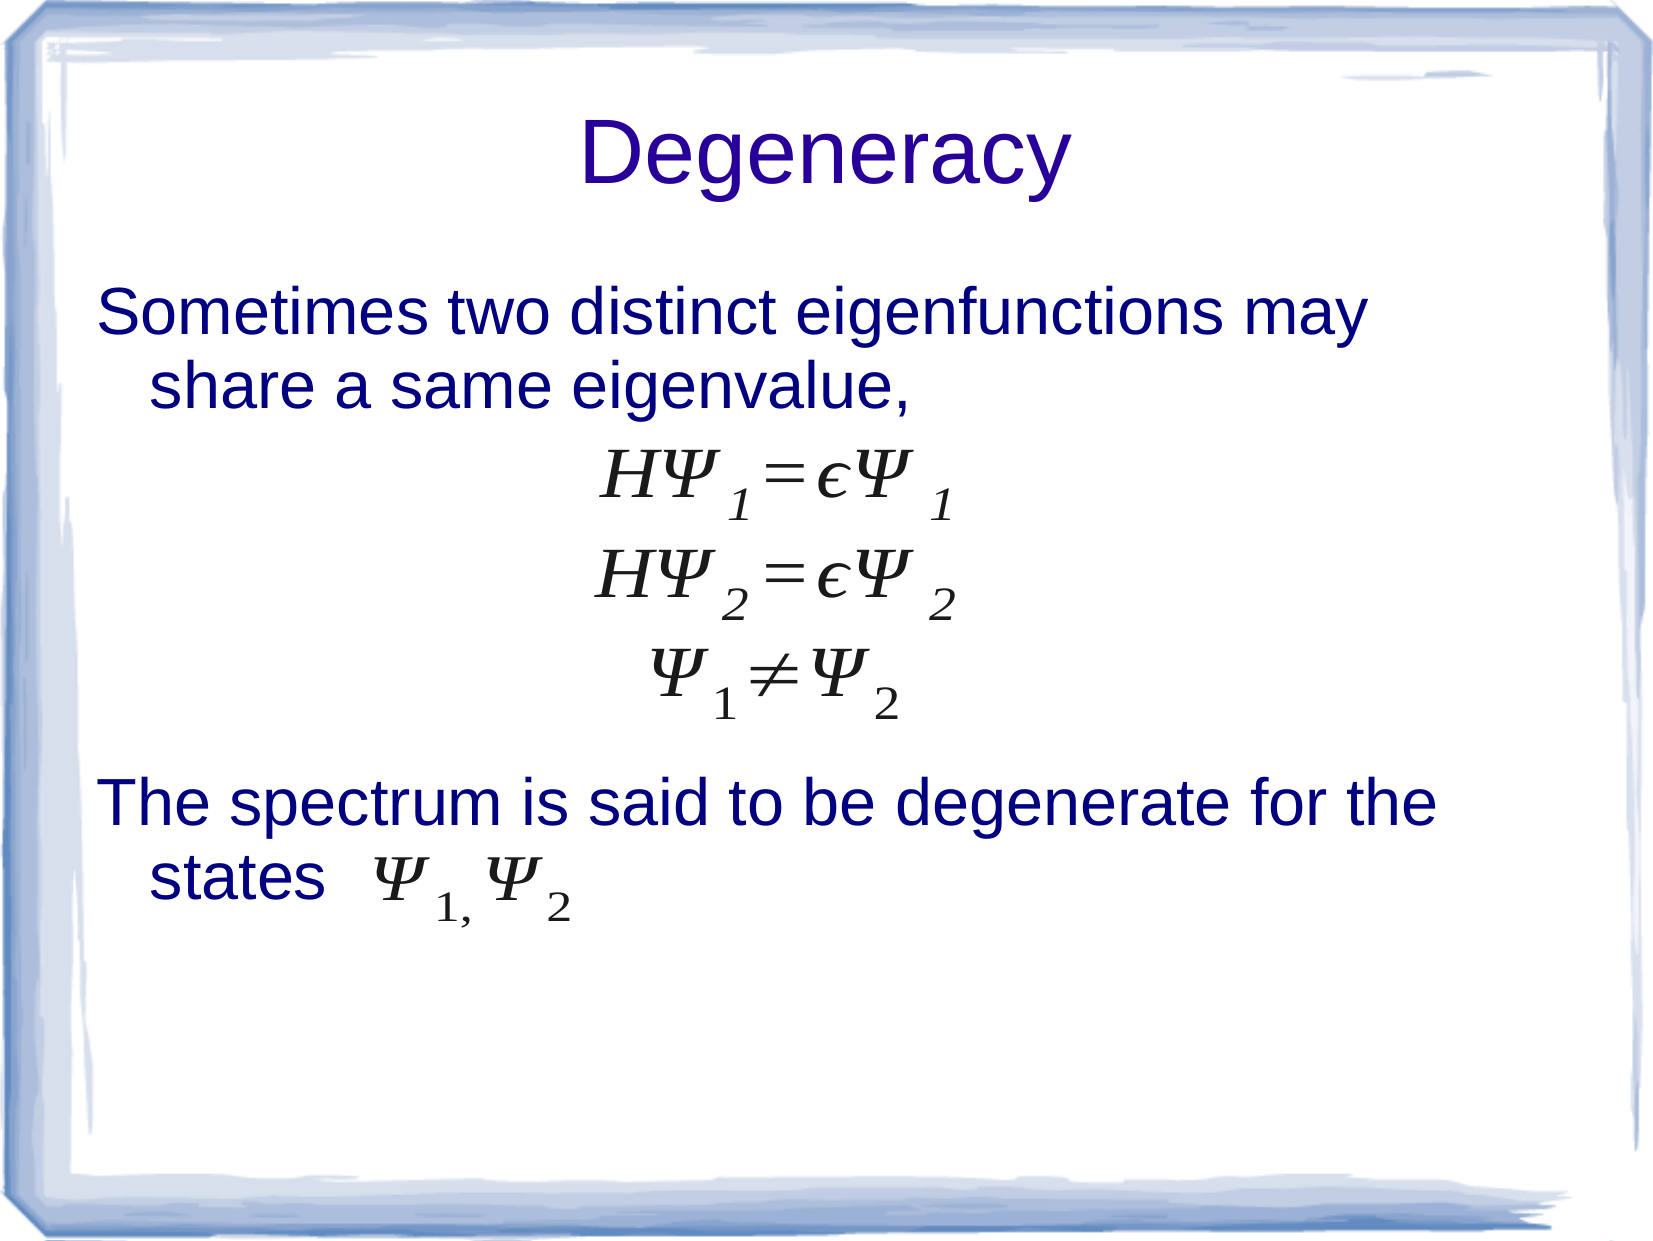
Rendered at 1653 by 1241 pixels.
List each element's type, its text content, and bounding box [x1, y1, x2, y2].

picture [0, 0, 1653, 1241]
title Degeneracy [82, 49, 1570, 256]
list Sometimes two distinct eigenfunctions may share a same eigenvalue, The spectrum is said to be degenerate for the states [93, 270, 1546, 1111]
chart [350, 843, 601, 930]
chart [570, 434, 994, 729]
